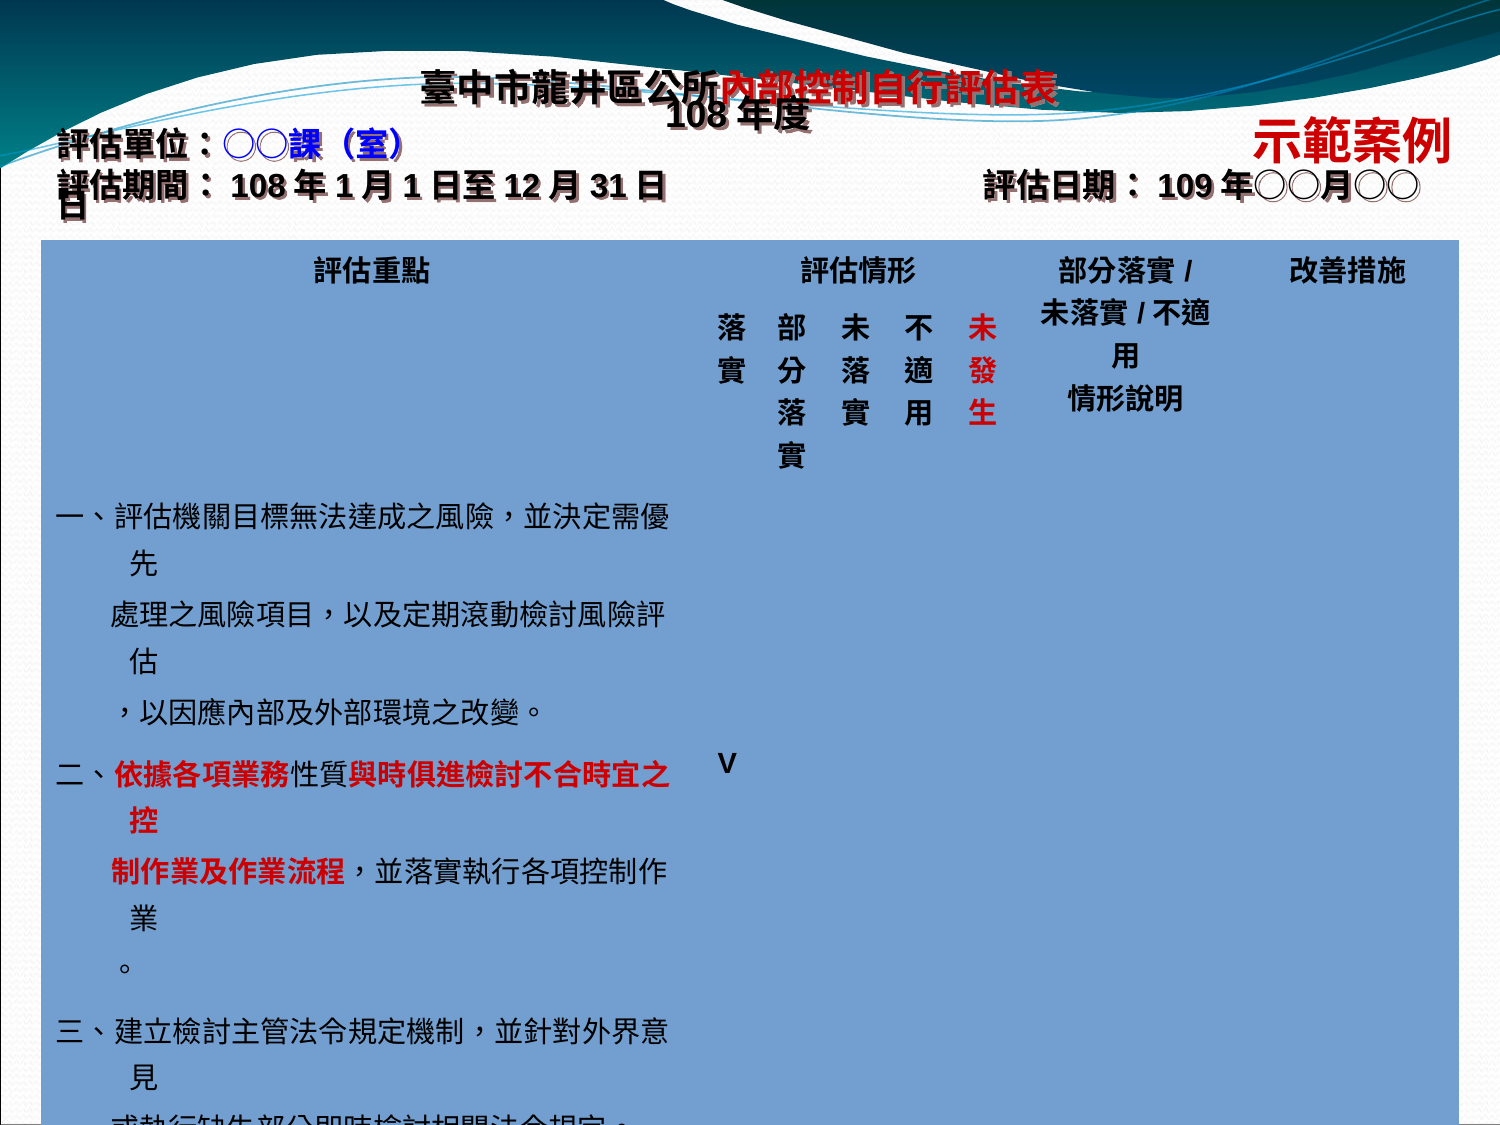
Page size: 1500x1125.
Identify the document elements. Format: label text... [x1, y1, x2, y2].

table_cell [703, 482, 761, 739]
table_cell [1015, 996, 1237, 1125]
table_cell 不適用 [888, 297, 951, 482]
table_cell [761, 739, 824, 996]
table_cell 未落實 [824, 297, 888, 482]
table_cell [888, 482, 951, 739]
table_cell [1237, 482, 1459, 739]
table_cell 一、評估機關目標無法達成之風險，並決定需優先 處理之風險項目，以及定期滾動檢討風險評估 ，以因應內部及外部環境之改變。 [41, 482, 703, 739]
table_cell [888, 739, 951, 996]
table_cell [951, 482, 1015, 739]
table_cell [1015, 482, 1237, 739]
table_header 評估重點 [41, 240, 703, 482]
table_cell [1237, 996, 1459, 1125]
table_header 改善措施 [1237, 240, 1459, 482]
table_cell 未發生 [951, 297, 1015, 482]
table_cell [761, 482, 824, 739]
table_cell [1237, 739, 1459, 996]
table_cell V [703, 739, 761, 996]
text_box 示範案例 [1204, 101, 1500, 173]
table_cell [824, 996, 888, 1125]
table_cell [824, 739, 888, 996]
table_cell 二、依據各項業務性質與時俱進檢討不合時宜之控 制作業及作業流程，並落實執行各項控制作業 。 [41, 739, 703, 996]
text_box 臺中市龍井區公所內部控制自行評估表 108年度 評估單位：○○課（室） 評估期間：108年1月1日至12月31日 評估日期：109年○○月○○日 [41, 70, 1459, 229]
table_cell [951, 996, 1015, 1125]
table_cell 落 實 [703, 297, 761, 482]
table_header 部分落實/ 未落實/不適用 情形說明 [1015, 240, 1237, 482]
table_cell [951, 739, 1015, 996]
table_cell [824, 482, 888, 739]
table_cell 三、建立檢討主管法令規定機制，並針對外界意見 或執行缺失部分即時檢討相關法令規定。 [41, 996, 703, 1125]
table_cell [1015, 739, 1237, 996]
table_cell [703, 996, 761, 1125]
table_cell [761, 996, 824, 1125]
table_header 評估情形 [703, 240, 1015, 297]
table_cell [888, 996, 951, 1125]
table_cell 部分 落實 [761, 297, 824, 482]
